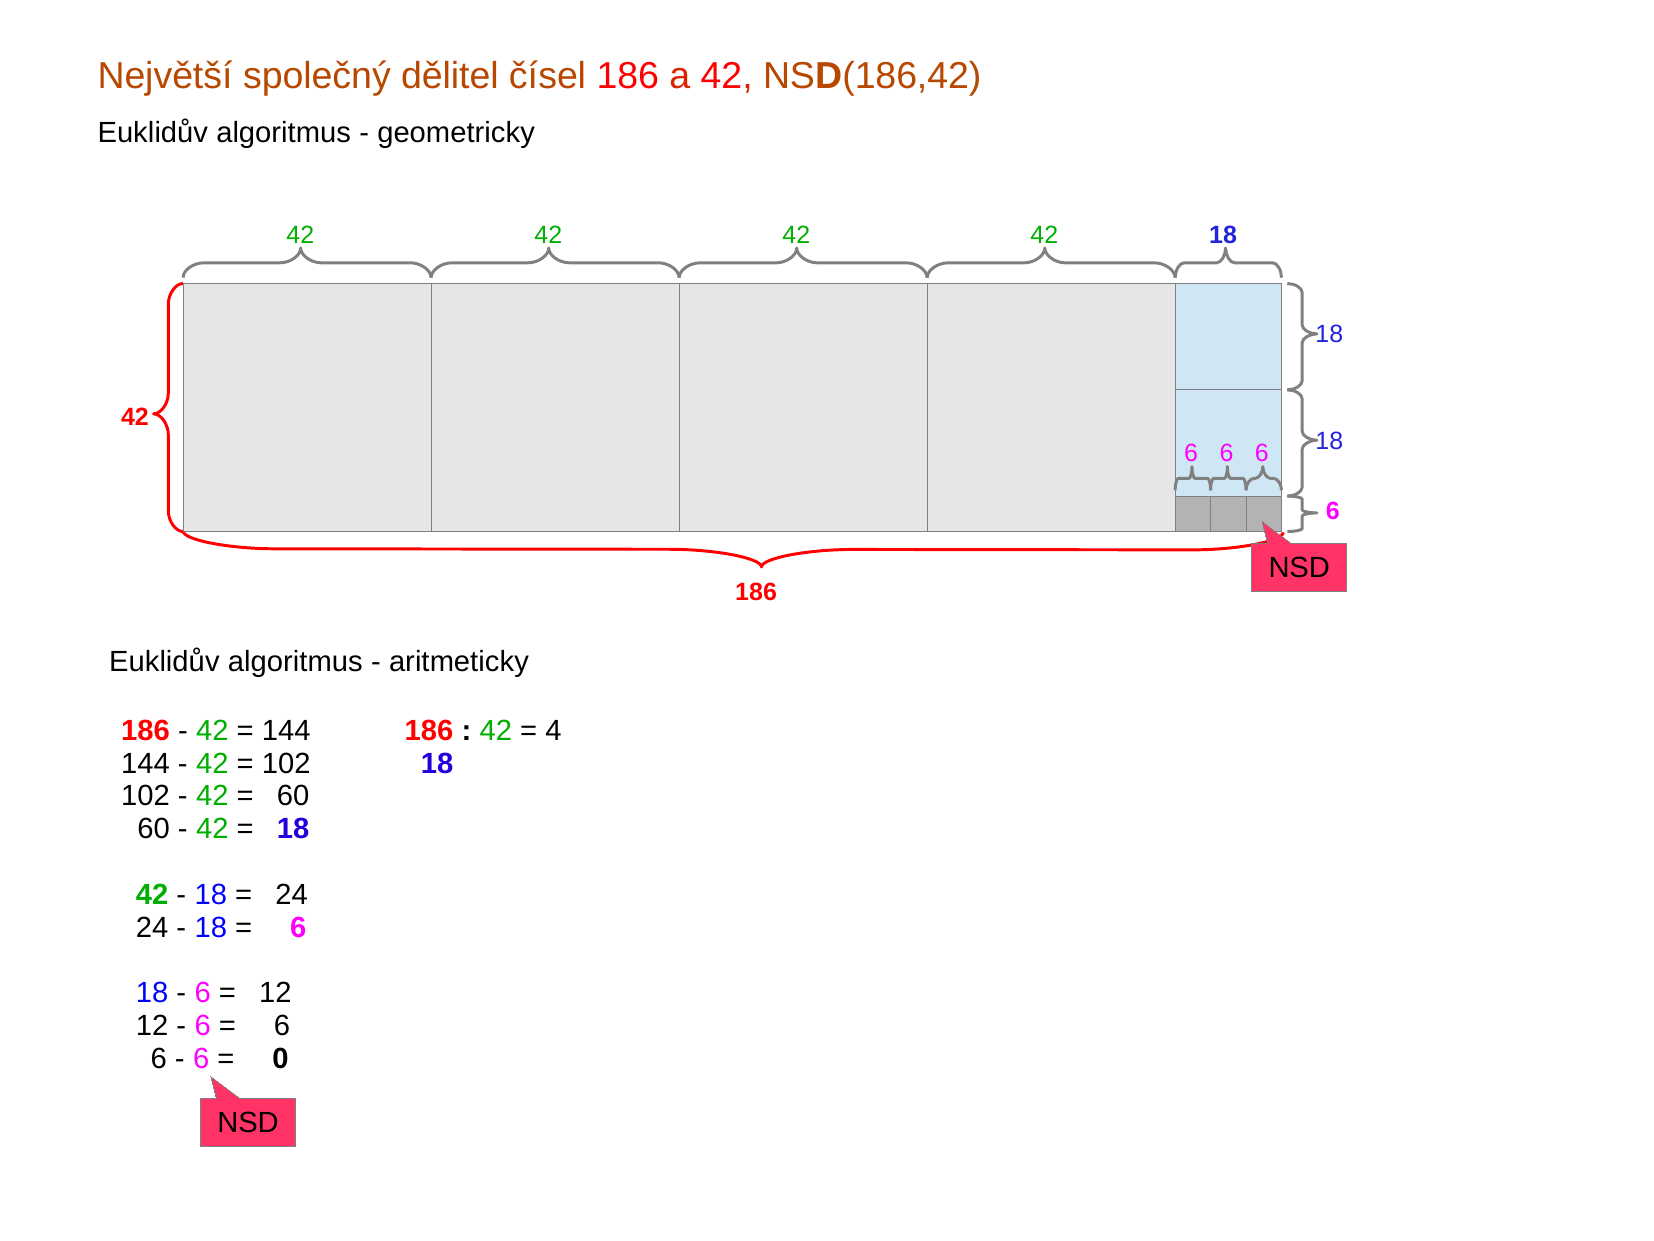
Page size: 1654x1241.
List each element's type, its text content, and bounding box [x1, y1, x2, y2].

text_box [1268, 474, 1282, 482]
text_box 18 [1194, 213, 1252, 258]
text_box Euklidův algoritmus - aritmeticky [94, 637, 615, 695]
text_box 186 - 42 = 144 144 - 42 = 102 102 - 42 = x60 060 - 42 = x18 x42 - 18 = x24 x24 - 18 = xx6 x18 - 6 = x12 x12 - 6 = xx6 xx6 - 6 = xx0 [106, 706, 355, 1086]
text_box [1195, 474, 1224, 478]
text_box 6 [1240, 430, 1284, 474]
text_box 6 [1204, 430, 1240, 474]
text_box NSD [200, 1076, 296, 1147]
text_box Euklidův algoritmus - geometricky [82, 108, 1146, 166]
text_box 42 [1015, 213, 1074, 257]
text_box 186 : 42 = 4 x18 x 42 : 18 = 2 x6 x18 : 6 = 3 xx0 [389, 706, 638, 1055]
text_box 6 [1311, 488, 1355, 533]
text_box [1231, 474, 1258, 480]
text_box 42 [271, 213, 330, 257]
text_box 18 [1300, 312, 1359, 356]
text_box 186 [720, 570, 793, 614]
text_box 6 [1169, 431, 1204, 474]
text_box 42 [519, 213, 578, 257]
text_box 18 [1300, 418, 1359, 462]
text_box 42 [106, 395, 164, 439]
text_box Největší společný dělitel čísel 186 a 42, NSD(186,42) [82, 47, 1595, 142]
text_box 42 [767, 213, 826, 257]
text_box NSD [1251, 521, 1347, 592]
text_box [183, 283, 1282, 532]
